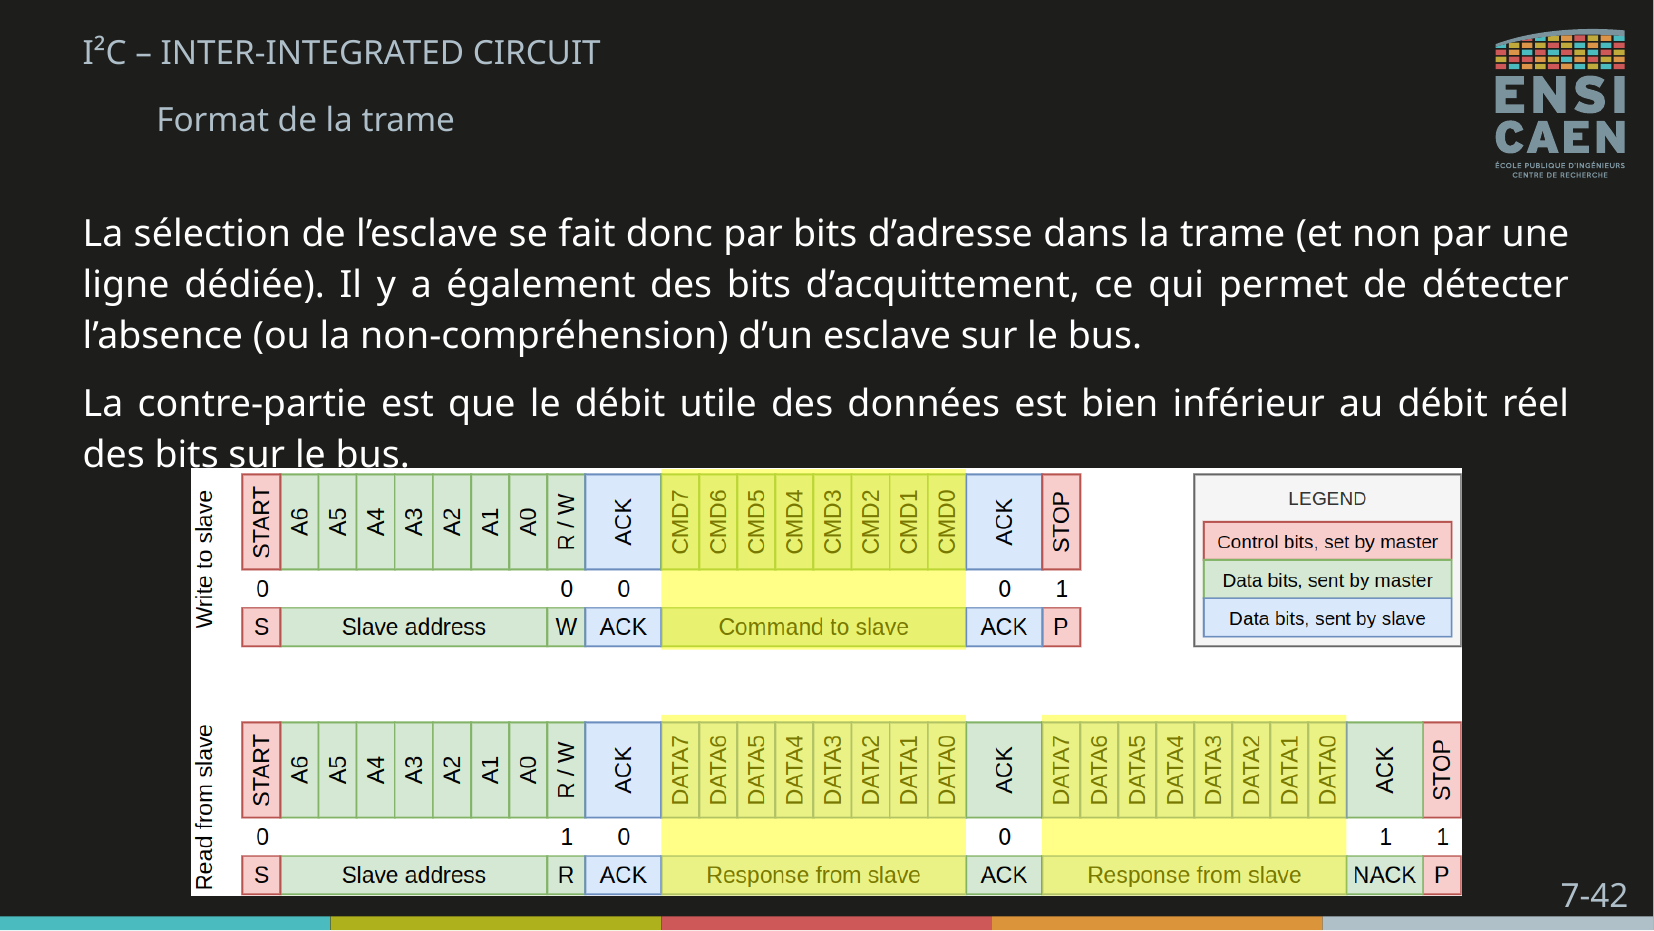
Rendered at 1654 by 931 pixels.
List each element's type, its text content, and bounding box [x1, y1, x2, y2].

text_box [661, 714, 966, 896]
list La sélection de l’esclave se fait donc par bits d’adresse dans la trame (et non par une ligne dédiée). Il y a également des bits d’acquittement, ce qui permet de détecter l’absence (ou la non-compréhension) d’un esclave sur le bus. La contre-partie est que le débit utile des données est bien inférieur au débit réel des bits sur le bus. [82, 206, 1571, 916]
title I²C – INTER-INTEGRATED CIRCUIT Format de la trame [82, 0, 1467, 148]
text_box [1041, 714, 1347, 896]
text_box [661, 469, 966, 650]
picture [191, 468, 1462, 896]
